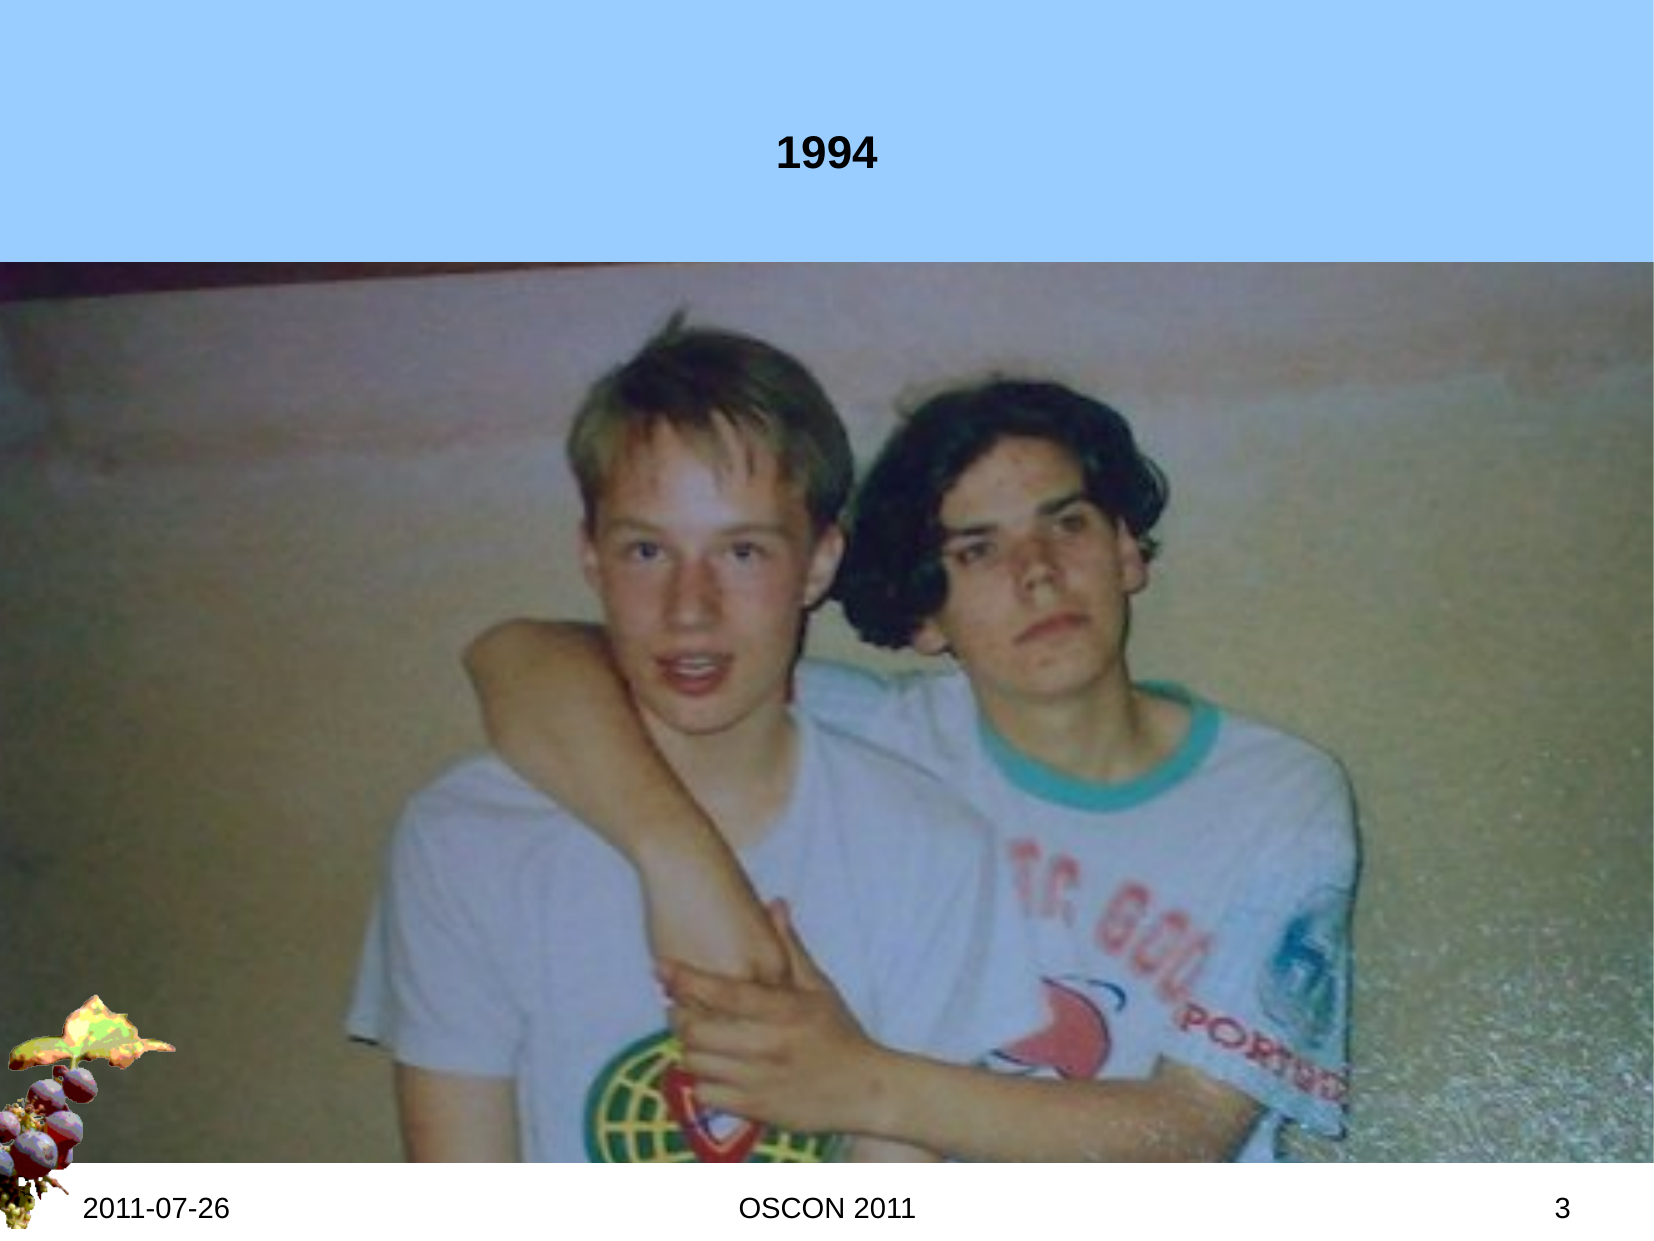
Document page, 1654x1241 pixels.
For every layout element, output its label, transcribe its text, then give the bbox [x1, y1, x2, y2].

picture [0, 262, 1654, 1229]
title 1994 [82, 49, 1571, 257]
